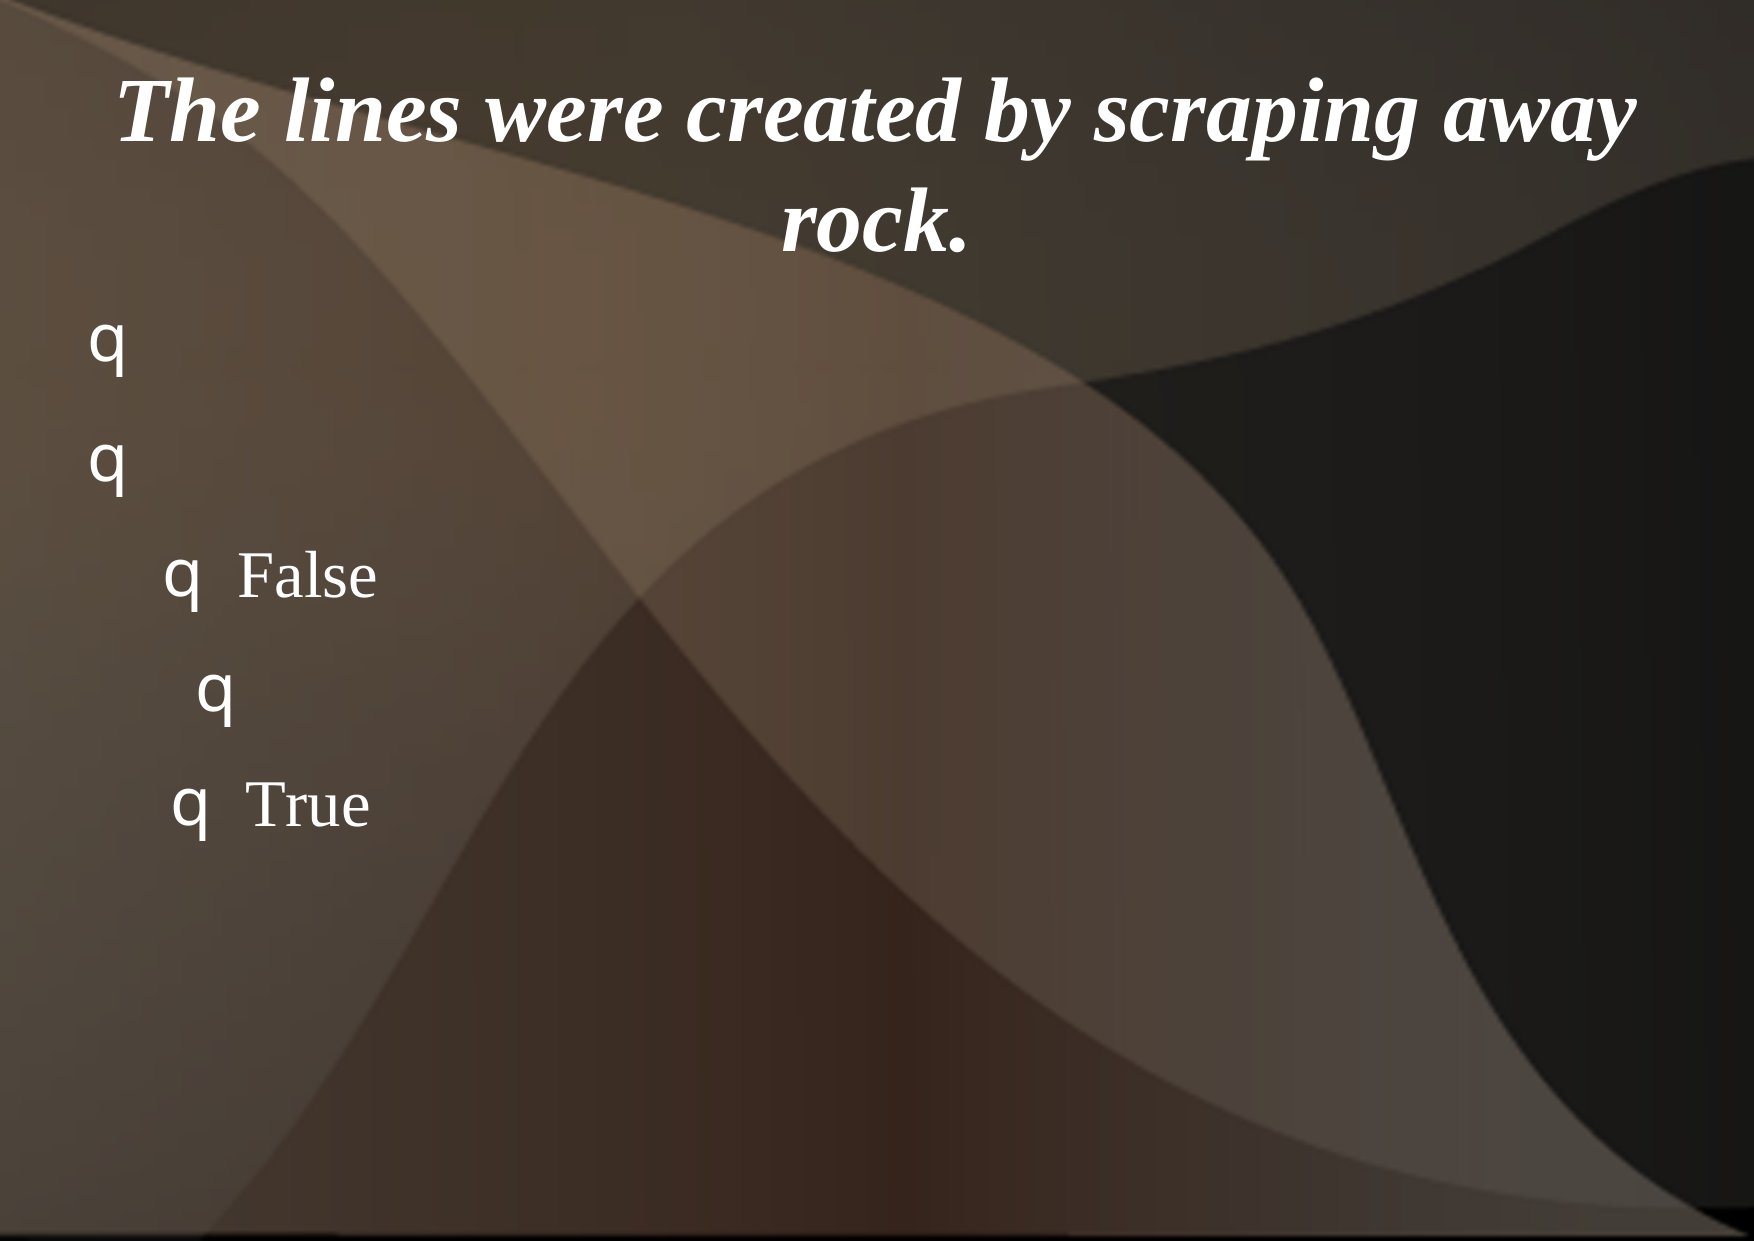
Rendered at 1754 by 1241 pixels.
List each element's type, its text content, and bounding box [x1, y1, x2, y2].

list False True [87, 290, 1667, 1010]
title The lines were created by scraping away rock. [87, 49, 1667, 257]
